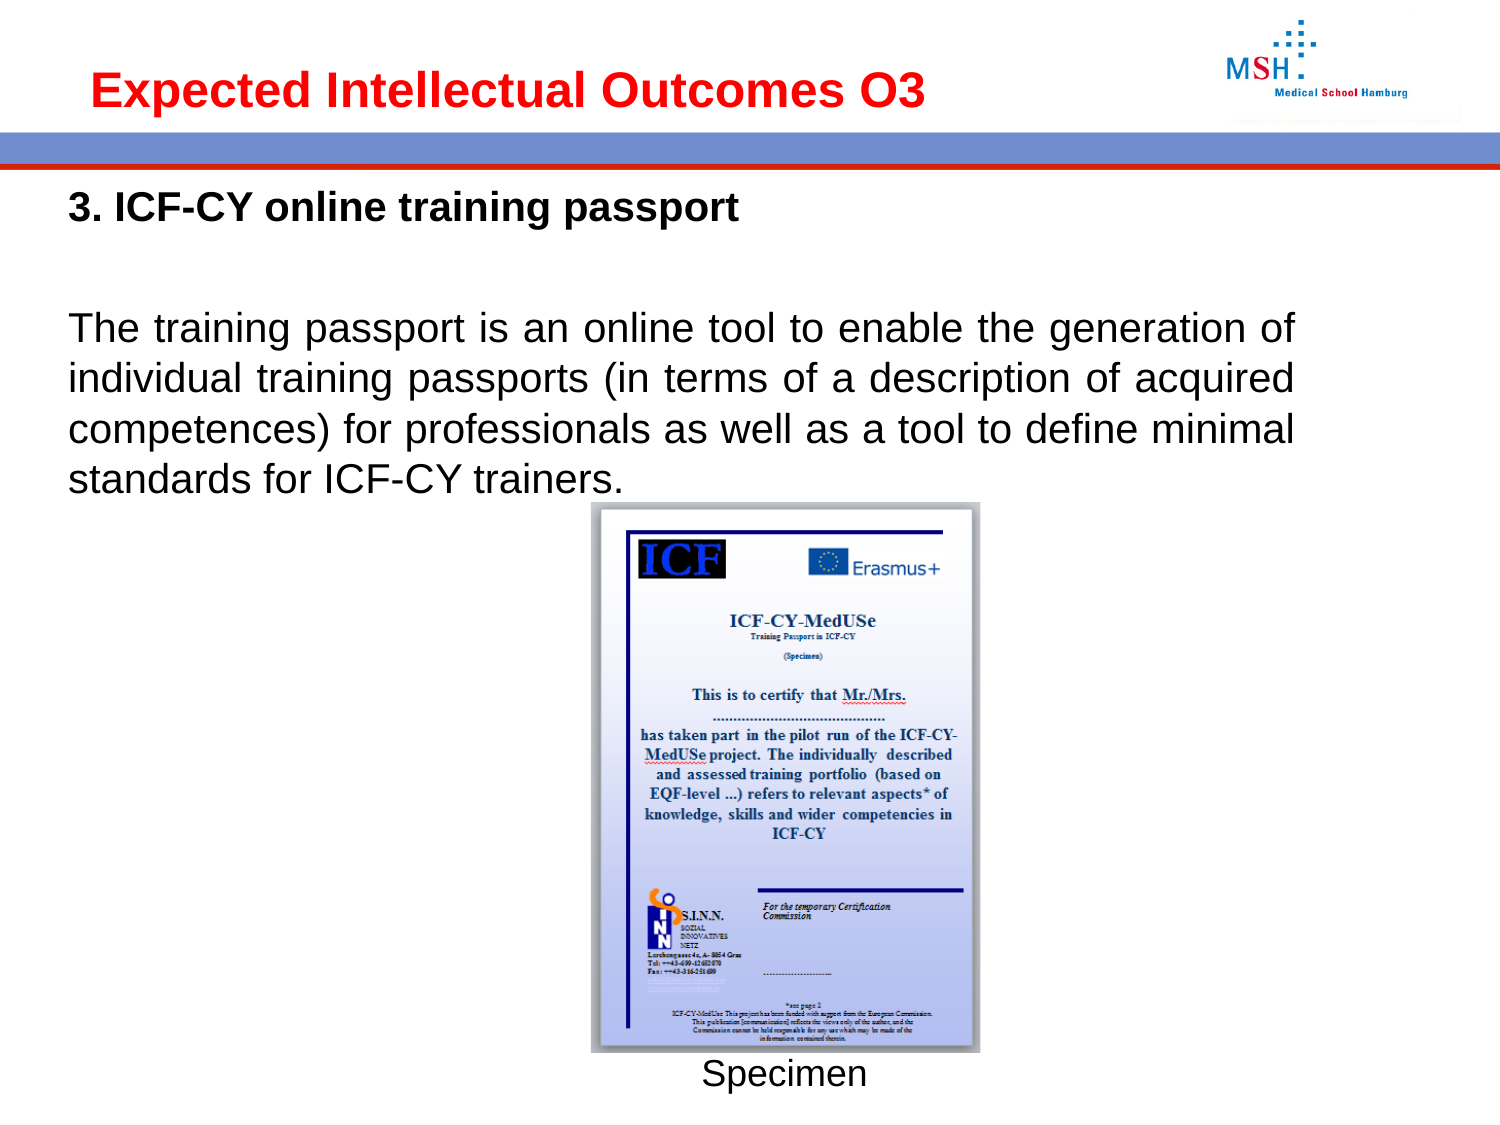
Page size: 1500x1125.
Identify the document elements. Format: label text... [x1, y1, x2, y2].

text_box Specimen [686, 1041, 885, 1103]
list 3. ICF-CY online training passport The training passport is an online tool to enable the generation of individual training passports (in terms of a description of acquired competences) for professionals as well as a tool to define minimal standards for ICF-CY trainers. [53, 172, 1404, 1125]
title Expected Intellectual Outcomes O3 [75, 45, 1196, 129]
picture [590, 502, 981, 1053]
